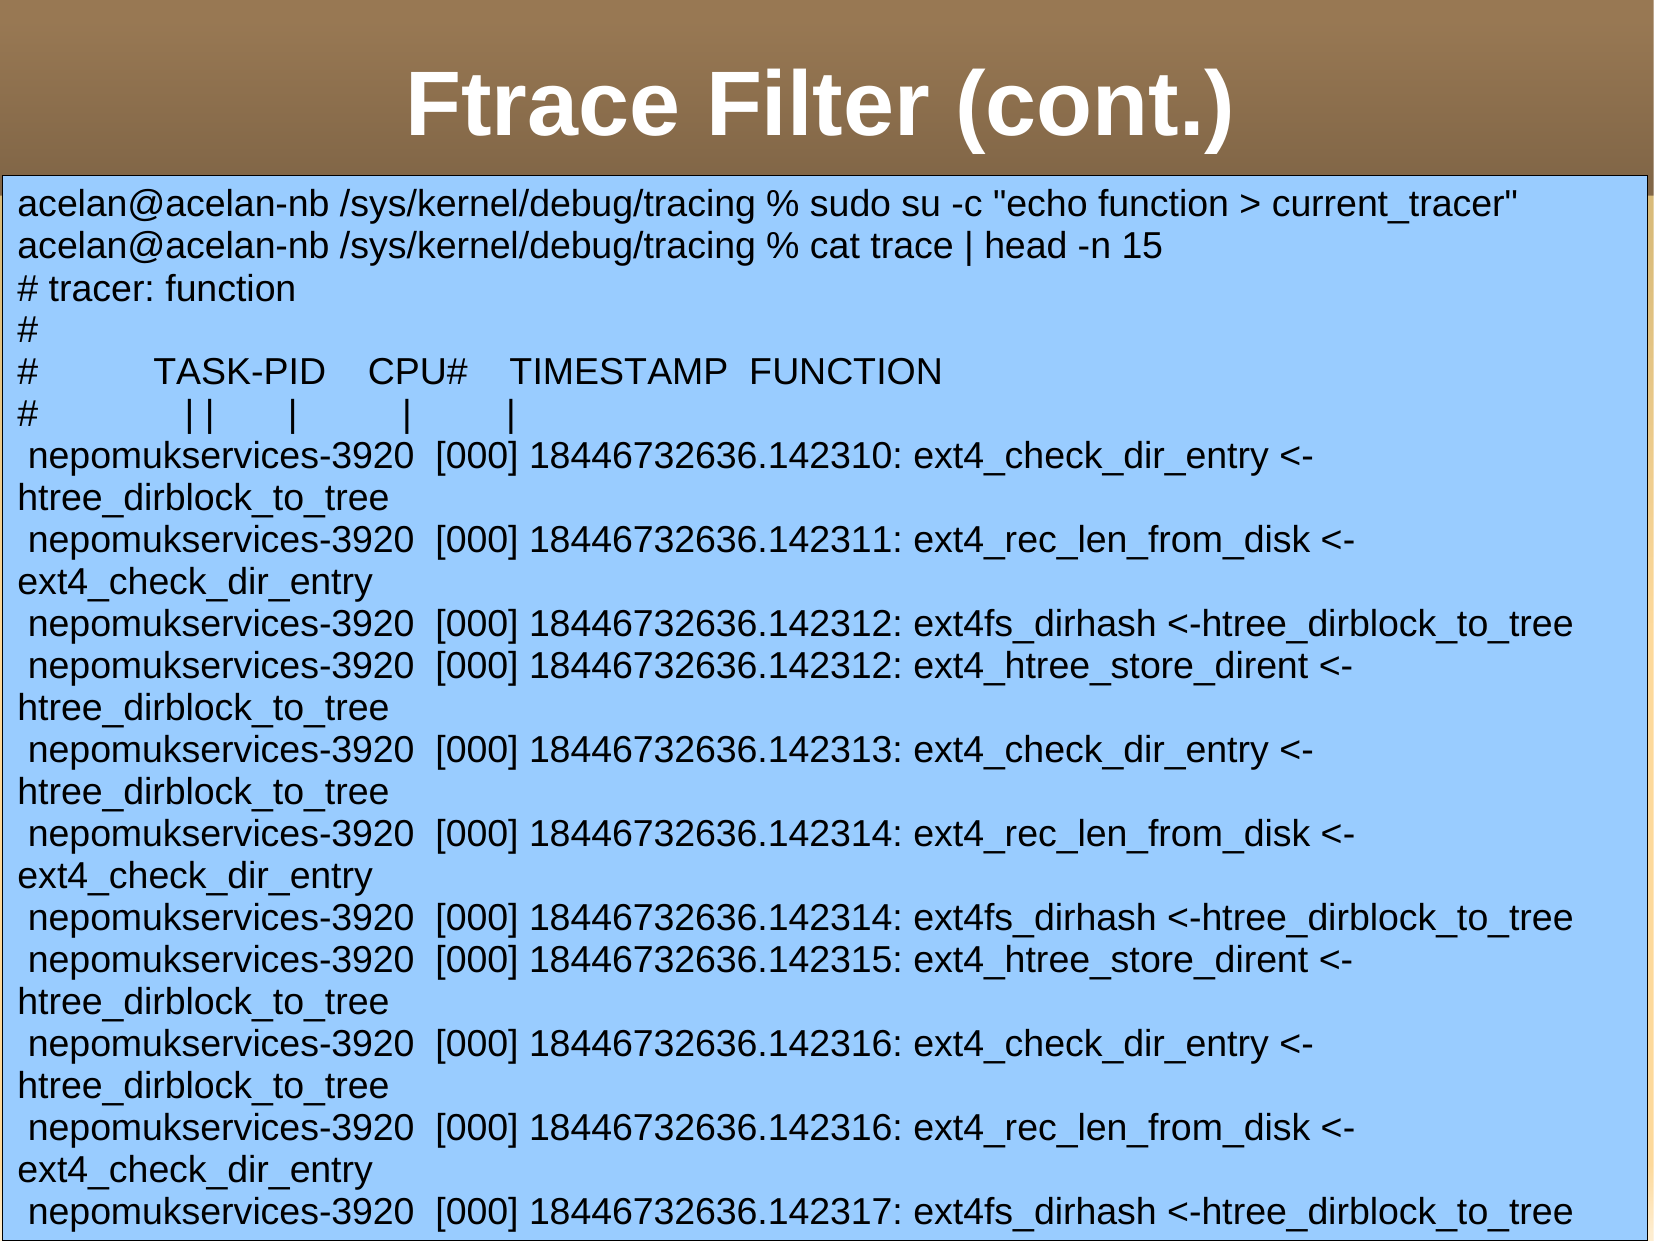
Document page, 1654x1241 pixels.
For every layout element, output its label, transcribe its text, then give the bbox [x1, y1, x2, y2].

title Ftrace Filter (cont.) [76, 7, 1565, 175]
picture [0, 0, 1654, 1241]
text_box acelan@acelan-nb /sys/kernel/debug/tracing % sudo su -c "echo function > current_tracer" acelan@acelan-nb /sys/kernel/debug/tracing % cat trace | head -n 15 # tracer: function # # TASK-PID CPU# TIMESTAMP FUNCTION # | | | | | nepomukservices-3920 [000] 18446732636.142310: ext4_check_dir_entry <-htree_dirblock_to_tree nepomukservices-3920 [000] 18446732636.142311: ext4_rec_len_from_disk <-ext4_check_dir_entry nepomukservices-3920 [000] 18446732636.142312: ext4fs_dirhash <-htree_dirblock_to_tree nepomukservices-3920 [000] 18446732636.142312: ext4_htree_store_dirent <-htree_dirblock_to_tree nepomukservices-3920 [000] 18446732636.142313: ext4_check_dir_entry <-htree_dirblock_to_tree nepomukservices-3920 [000] 18446732636.142314: ext4_rec_len_from_disk <-ext4_check_dir_entry nepomukservices-3920 [000] 18446732636.142314: ext4fs_dirhash <-htree_dirblock_to_tree nepomukservices-3920 [000] 18446732636.142315: ext4_htree_store_dirent <-htree_dirblock_to_tree nepomukservices-3920 [000] 18446732636.142316: ext4_check_dir_entry <-htree_dirblock_to_tree nepomukservices-3920 [000] 18446732636.142316: ext4_rec_len_from_disk <-ext4_check_dir_entry nepomukservices-3920 [000] 18446732636.142317: ext4fs_dirhash <-htree_dirblock_to_tree [2, 175, 1648, 1241]
